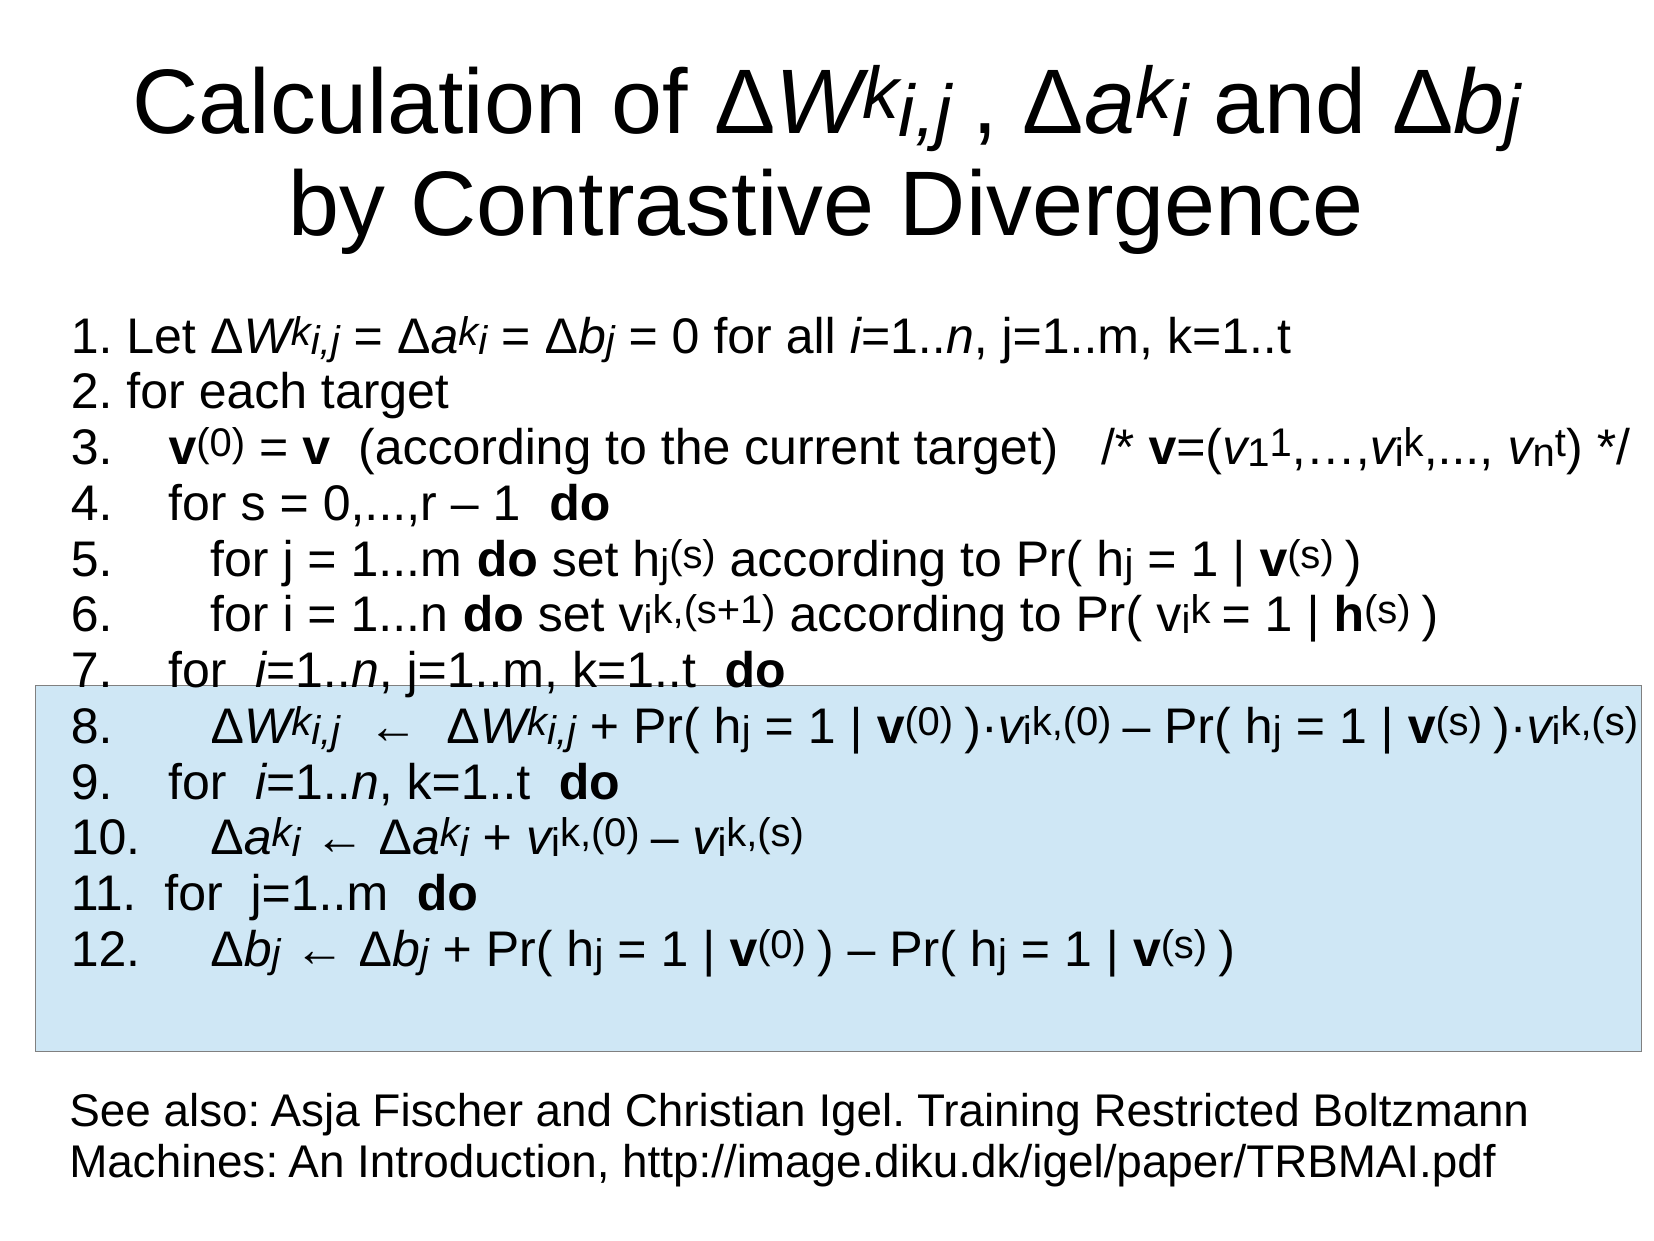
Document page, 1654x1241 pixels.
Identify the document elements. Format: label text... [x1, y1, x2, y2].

list 1. Let ΔWki,j = Δaki = Δbj = 0 for all i=1..n, j=1..m, k=1..t 2. for each target 3. v(0) = v (according to the current target) /* v=(v11,…,vik,..., vnt) */ 4. for s = 0,...,r – 1 do 5. for j = 1...m do set hj(s) according to Pr( hj = 1 | v(s) ) 6. for i = 1...n do set vik,(s+1) according to Pr( vik = 1 | h(s) ) 7. for i=1..n, j=1..m, k=1..t do 8. ΔWki,j ← ΔWki,j + Pr( hj = 1 | v(0) )·vik,(0) – Pr( hj = 1 | v(s) )·vik,(s) 9. for i=1..n, k=1..t do 10. Δaki ← Δaki + vik,(0) – vik,(s) 11. for j=1..m do 12. Δbj ← Δbj + Pr( hj = 1 | v(0) ) – Pr( hj = 1 | v(s) ) [0, 307, 1642, 1063]
text_box See also: Asja Fischer and Christian Igel. Training Restricted Boltzmann Machines: An Introduction, http://image.diku.dk/igel/paper/TRBMAI.pdf [54, 1077, 1554, 1195]
title Calculation of ΔWki,j , Δaki and Δbj by Contrastive Divergence [82, 42, 1571, 264]
